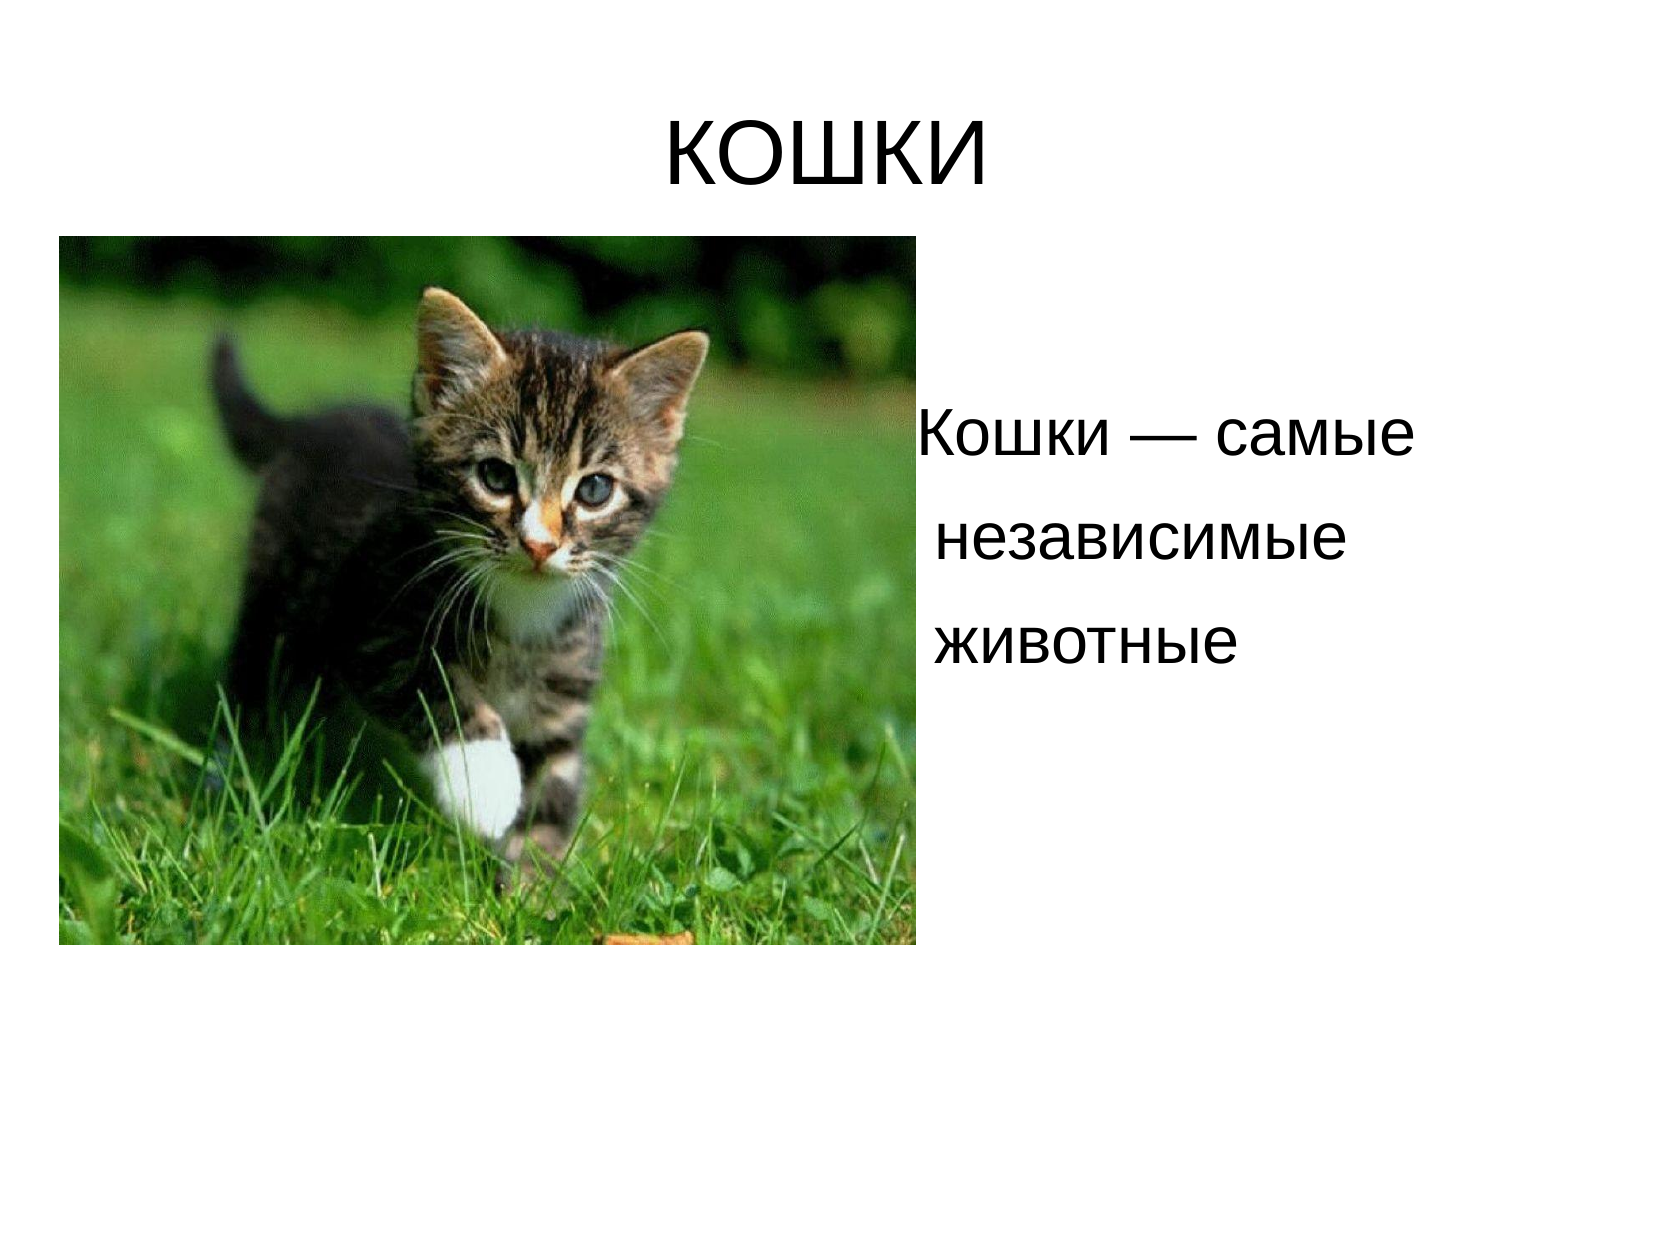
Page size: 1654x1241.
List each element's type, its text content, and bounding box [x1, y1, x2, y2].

title КОШКИ [82, 49, 1571, 257]
list Кошки — самые независимые животные [845, 290, 1572, 1094]
picture [59, 236, 916, 945]
